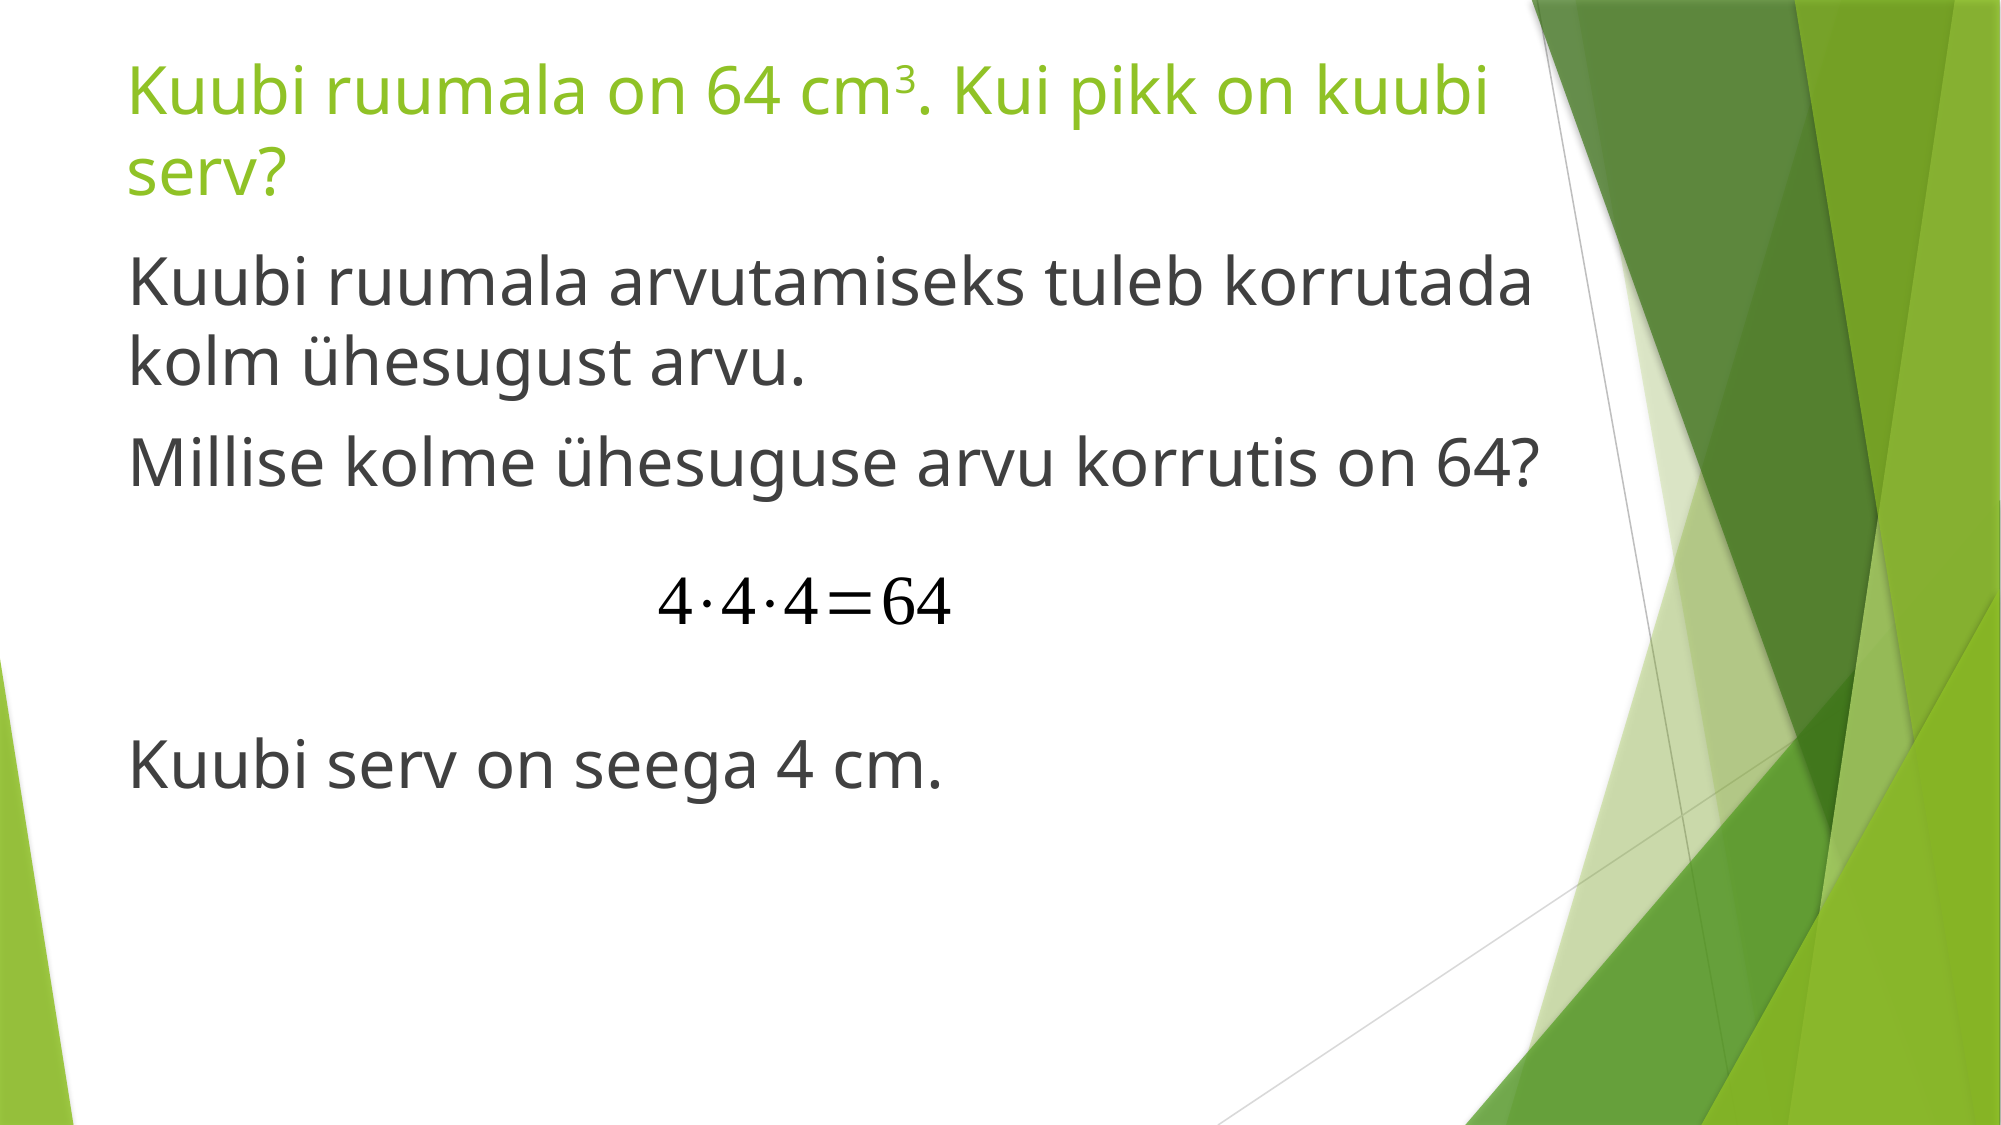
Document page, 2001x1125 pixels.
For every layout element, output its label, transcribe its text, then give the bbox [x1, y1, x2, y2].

list Kuubi ruumala arvutamiseks tuleb korrutada kolm ühesugust arvu. Millise kolme ühesuguse arvu korrutis on 64? Kuubi serv on seega 4 cm. [56, 230, 1570, 1092]
title Kuubi ruumala on 64 cm3. Kui pikk on kuubi serv? [111, 40, 1522, 178]
chart [649, 561, 960, 640]
